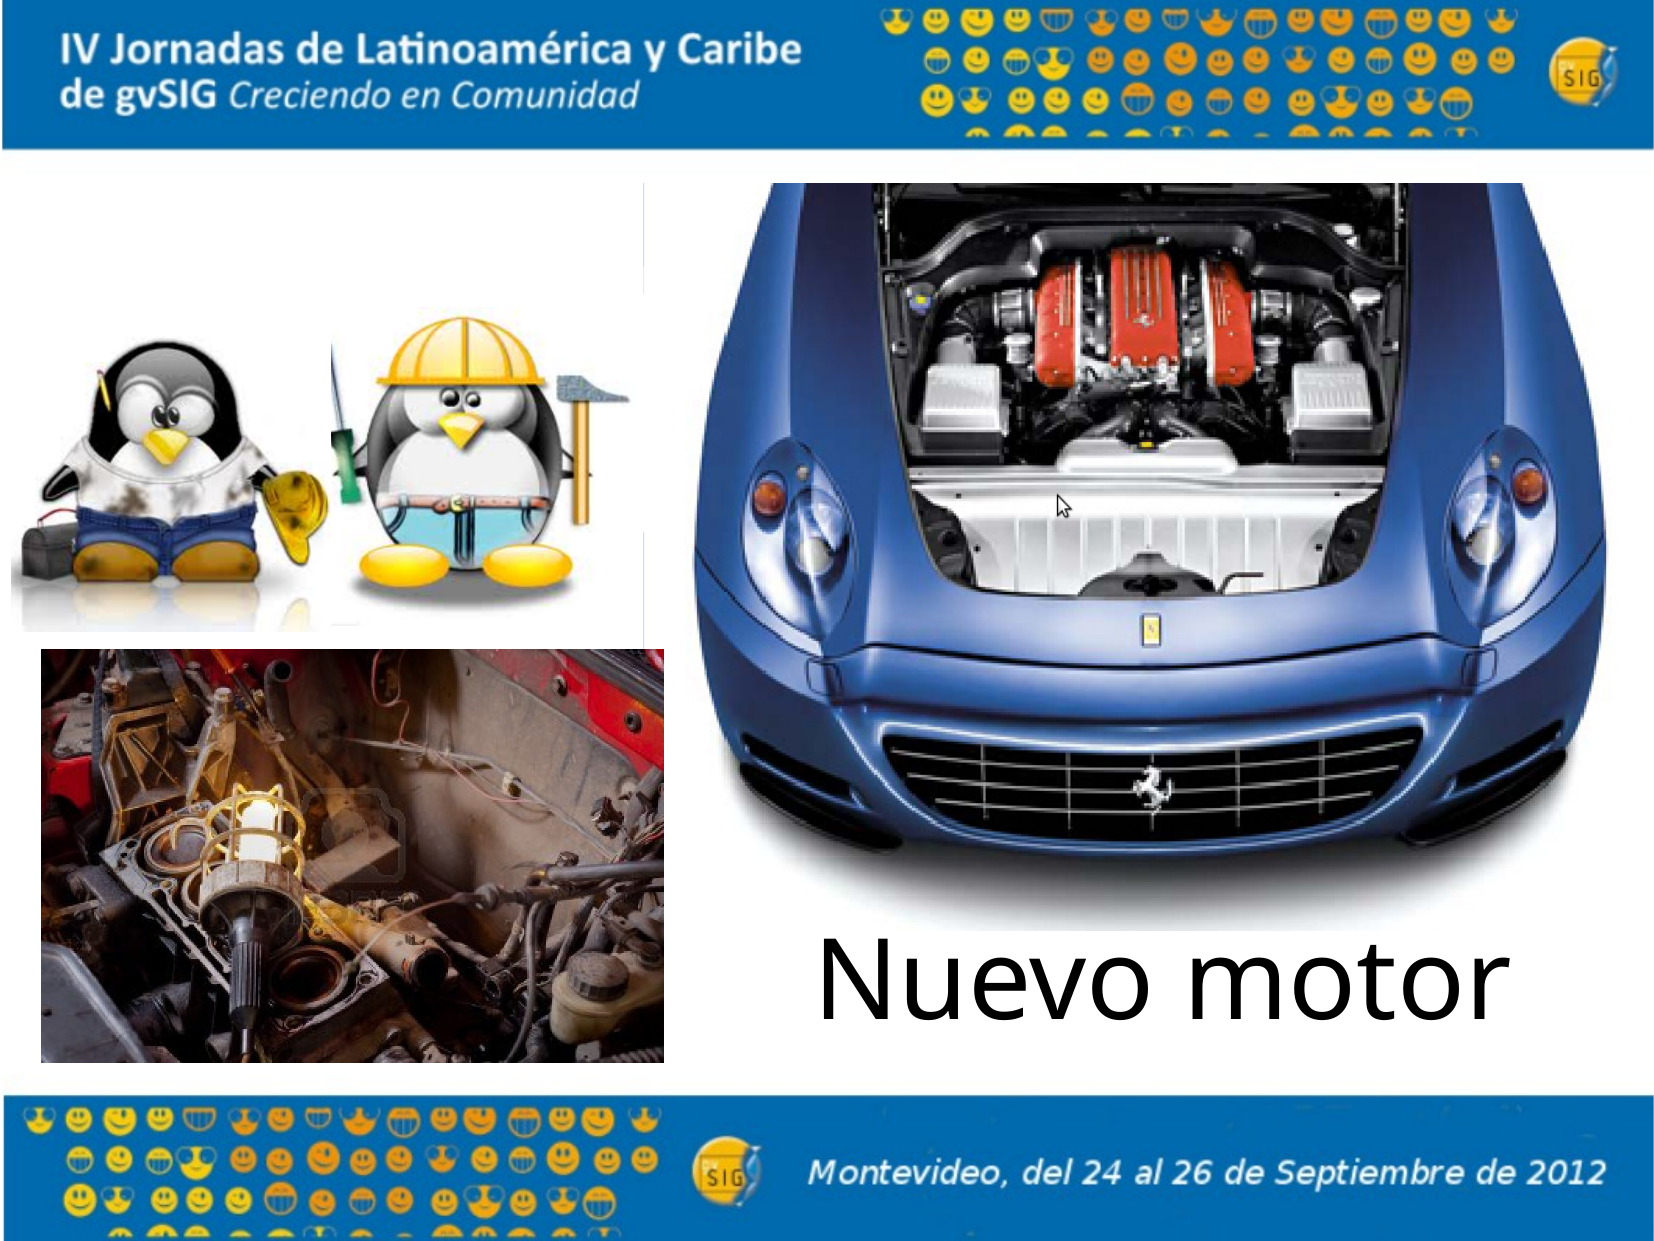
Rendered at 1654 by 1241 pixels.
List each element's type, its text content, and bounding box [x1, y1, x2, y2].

title Nuevo motor [719, 845, 1636, 1106]
picture [1, 0, 1654, 1241]
